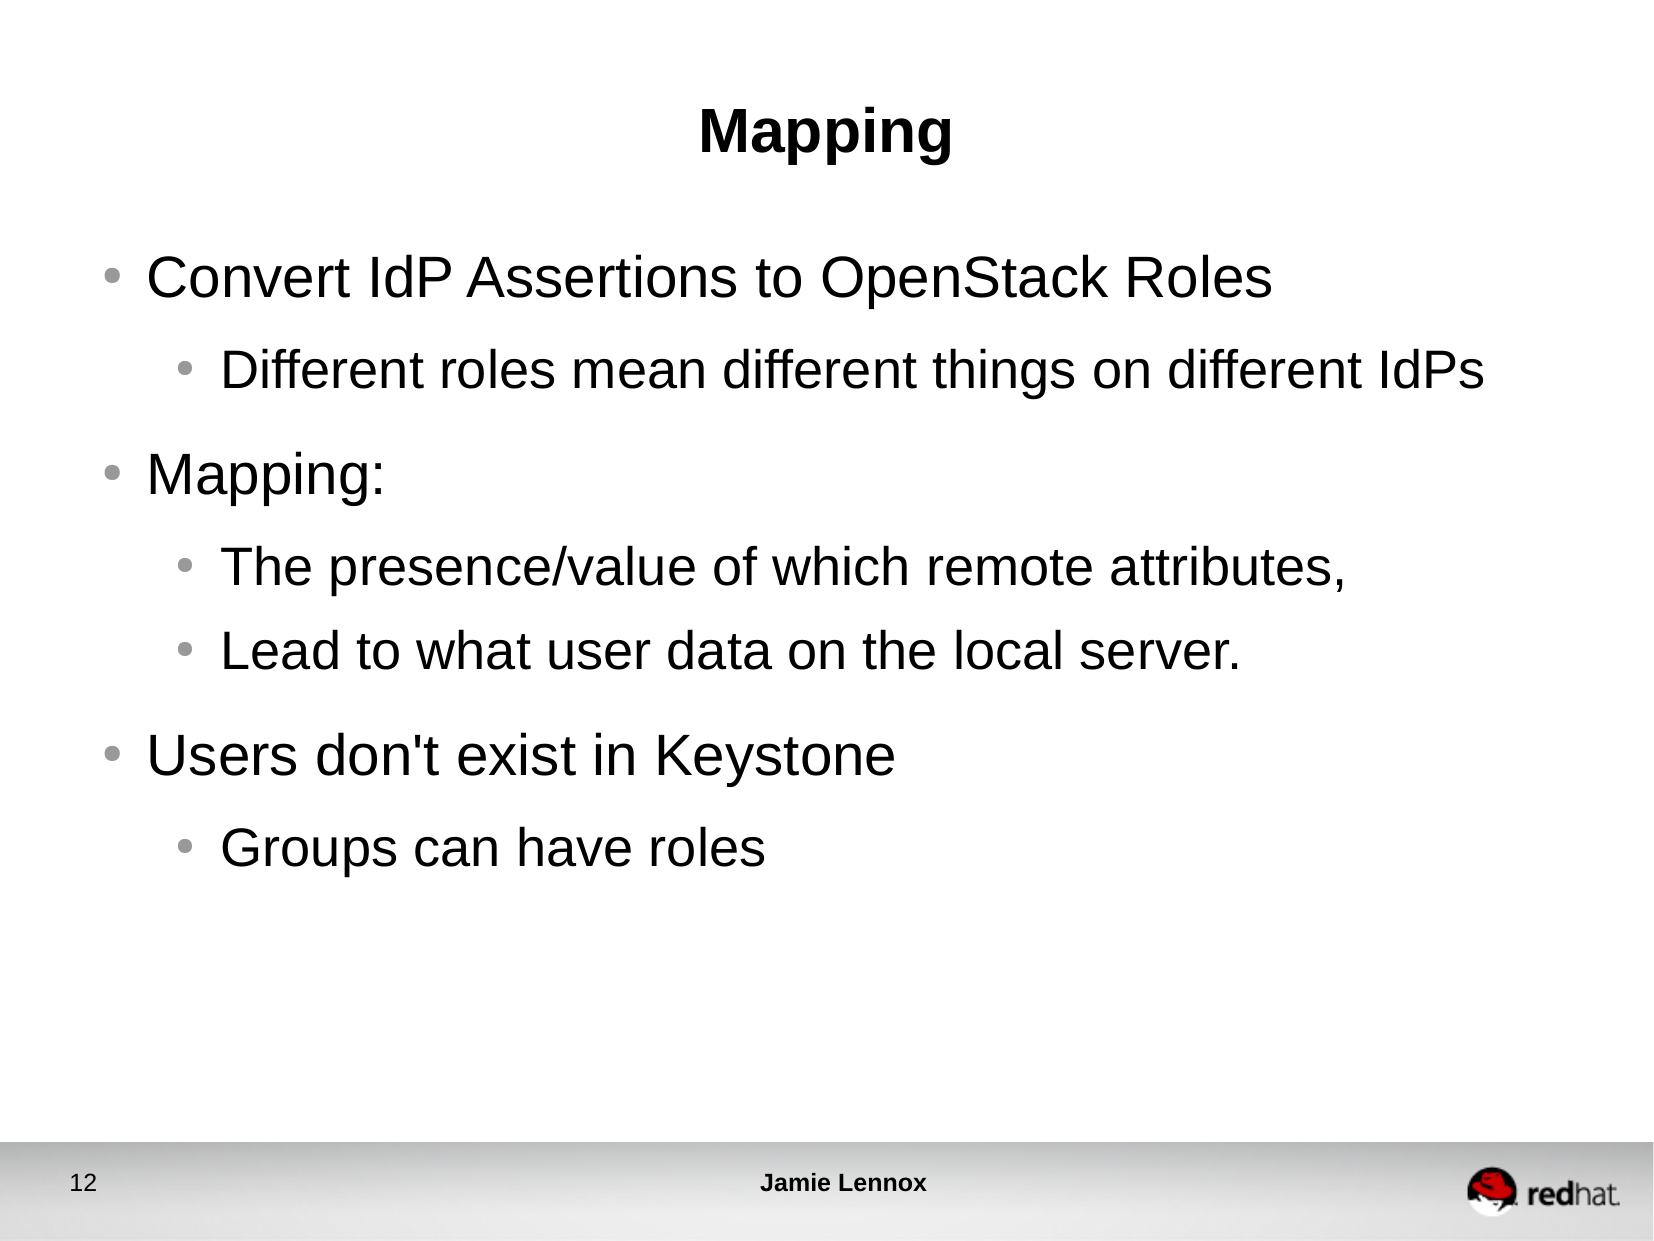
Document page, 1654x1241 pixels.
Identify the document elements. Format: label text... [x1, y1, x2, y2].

title Mapping [82, 37, 1571, 226]
picture [0, 1142, 1654, 1241]
list Convert IdP Assertions to OpenStack Roles Different roles mean different things on different IdPs Mapping: The presence/value of which remote attributes, Lead to what user data on the local server. Users don't exist in Keystone Groups can have roles [86, 244, 1562, 1039]
